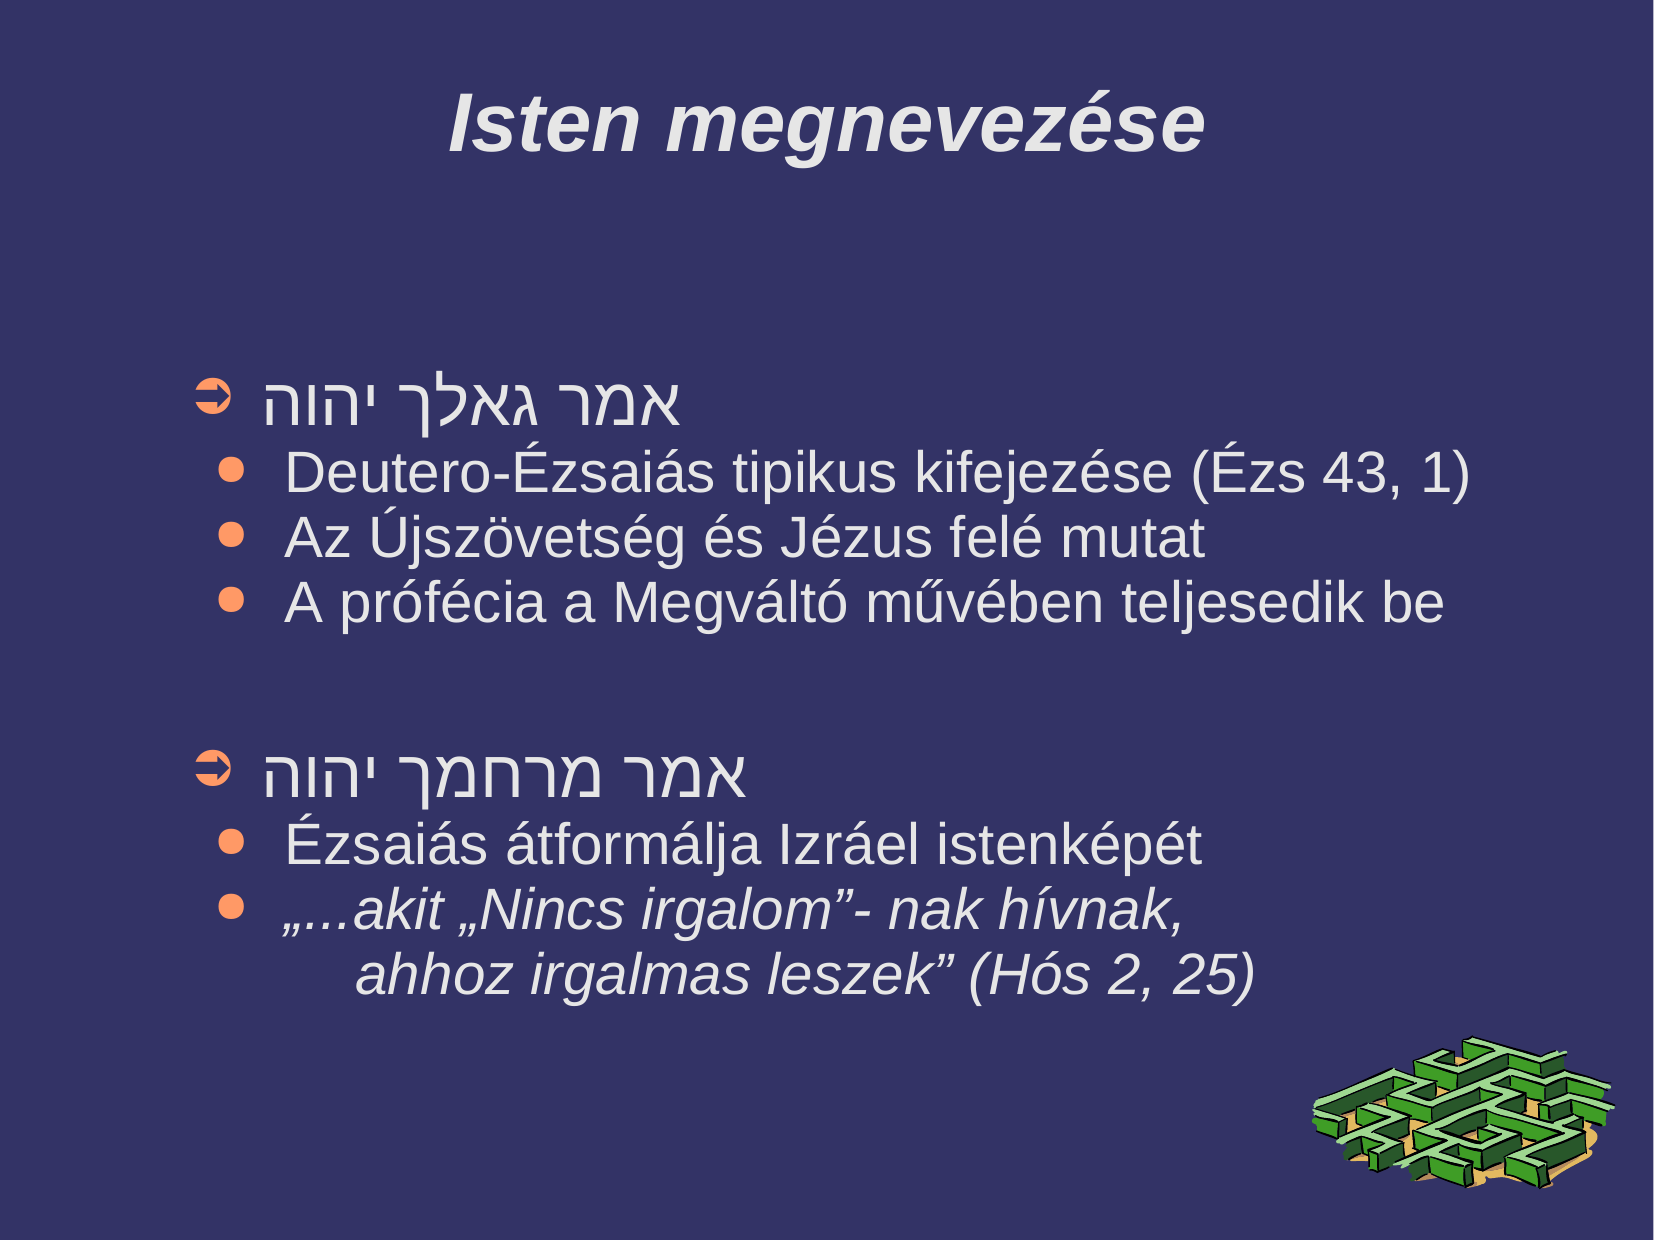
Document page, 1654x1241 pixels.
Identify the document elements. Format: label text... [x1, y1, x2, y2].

title Isten megnevezése [121, 19, 1534, 227]
list אמר גאלך יהוה Deutero-Ézsaiás tipikus kifejezése (Ézs 43, 1) Az Újszövetség és Jézus felé mutat A prófécia a Megváltó művében teljesedik be אמר מרחמך יהוה Ézsaiás átformálja Izráel istenképét „...akit „Nincs irgalom”- nak hívnak, ahhoz irgalmas leszek” (Hós 2, 25) [178, 364, 1570, 1147]
